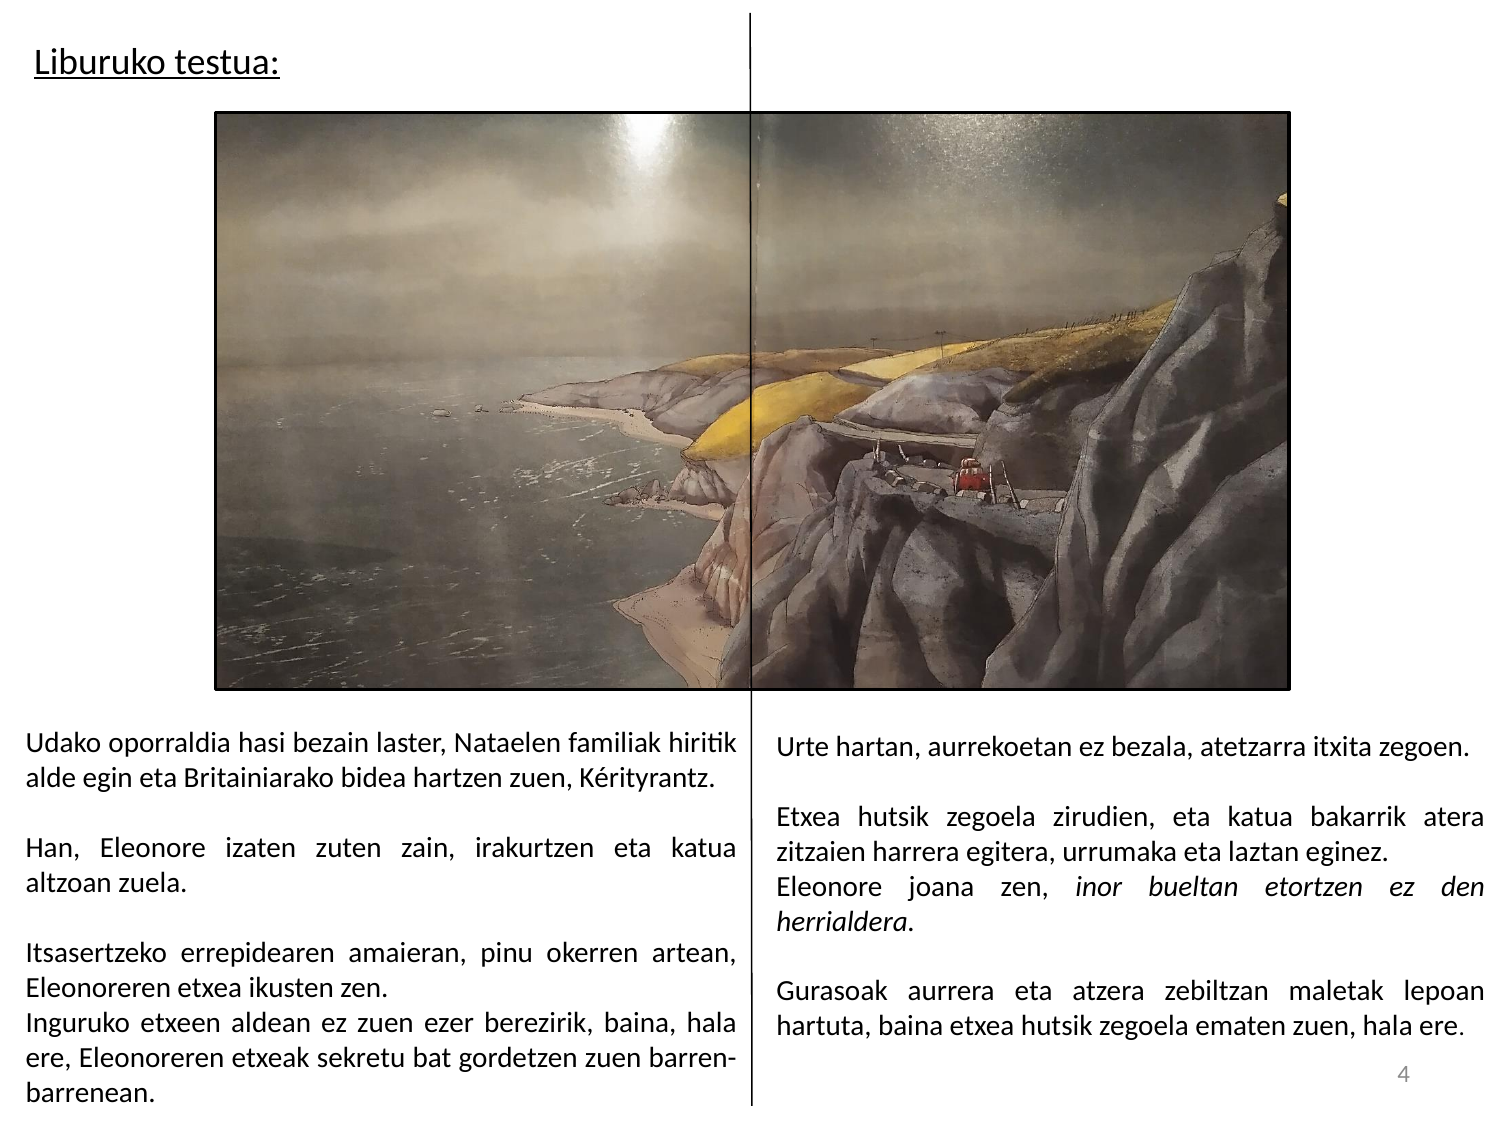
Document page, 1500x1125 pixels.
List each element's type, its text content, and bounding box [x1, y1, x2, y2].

slide_number <numéro> [1074, 1050, 1425, 1103]
text_box Udako oporraldia hasi bezain laster, Nataelen familiak hiritik alde egin eta Britainiarako bidea hartzen zuen, Kérityrantz. Han, Eleonore izaten zuten zain, irakurtzen eta katua altzoan zuela. Itsasertzeko errepidearen amaieran, pinu okerren artean, Eleonoreren etxea ikusten zen. Inguruko etxeen aldean ez zuen ezer berezirik, baina, hala ere, Eleonoreren etxeak sekretu bat gordetzen zuen barren-barrenean. [10, 715, 752, 1116]
picture [216, 113, 750, 688]
text_box Urte hartan, aurrekoetan ez bezala, atetzarra itxita zegoen. Etxea hutsik zegoela zirudien, eta katua bakarrik atera zitzaien harrera egitera, urrumaka eta laztan eginez. Eleonore joana zen, inor bueltan etortzen ez den herrialdera. Gurasoak aurrera eta atzera zebiltzan maletak lepoan hartuta, baina etxea hutsik zegoela ematen zuen, hala ere. [761, 719, 1500, 1050]
picture [752, 113, 1288, 688]
text_box Liburuko testua: [19, 29, 295, 90]
